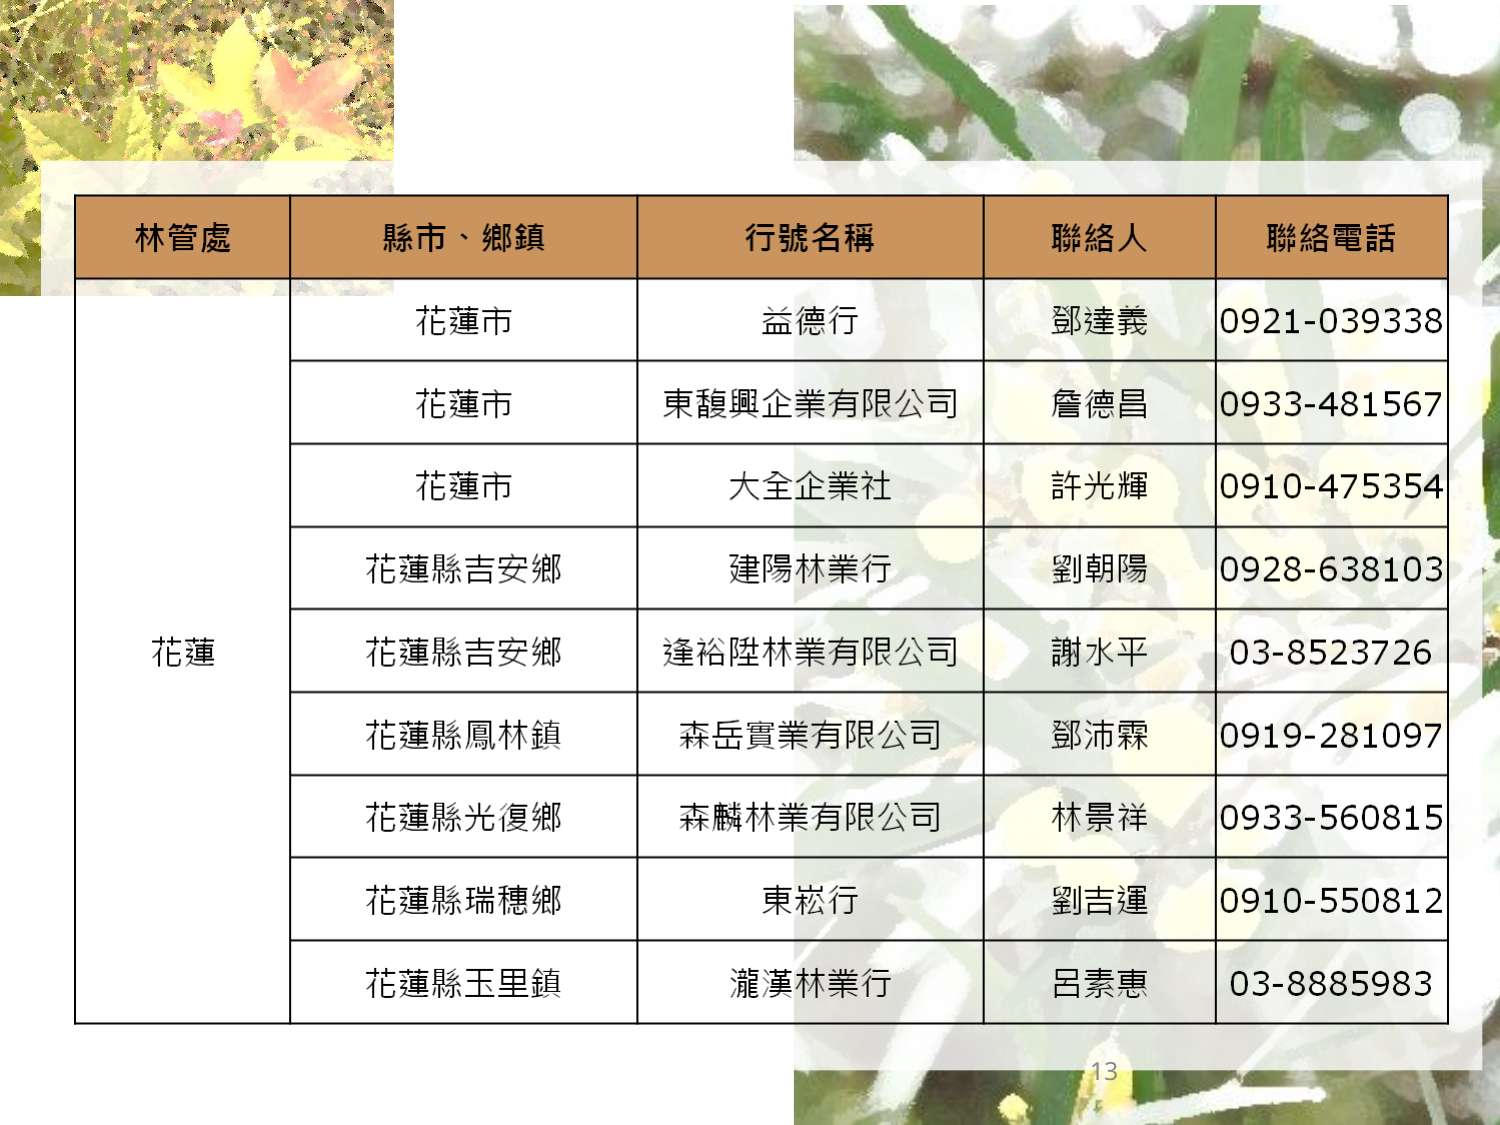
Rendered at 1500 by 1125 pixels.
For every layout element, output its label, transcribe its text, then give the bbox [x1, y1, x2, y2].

picture [60, 181, 1463, 1039]
text_box [41, 161, 1482, 1070]
text_box 13 [1074, 1042, 1426, 1103]
